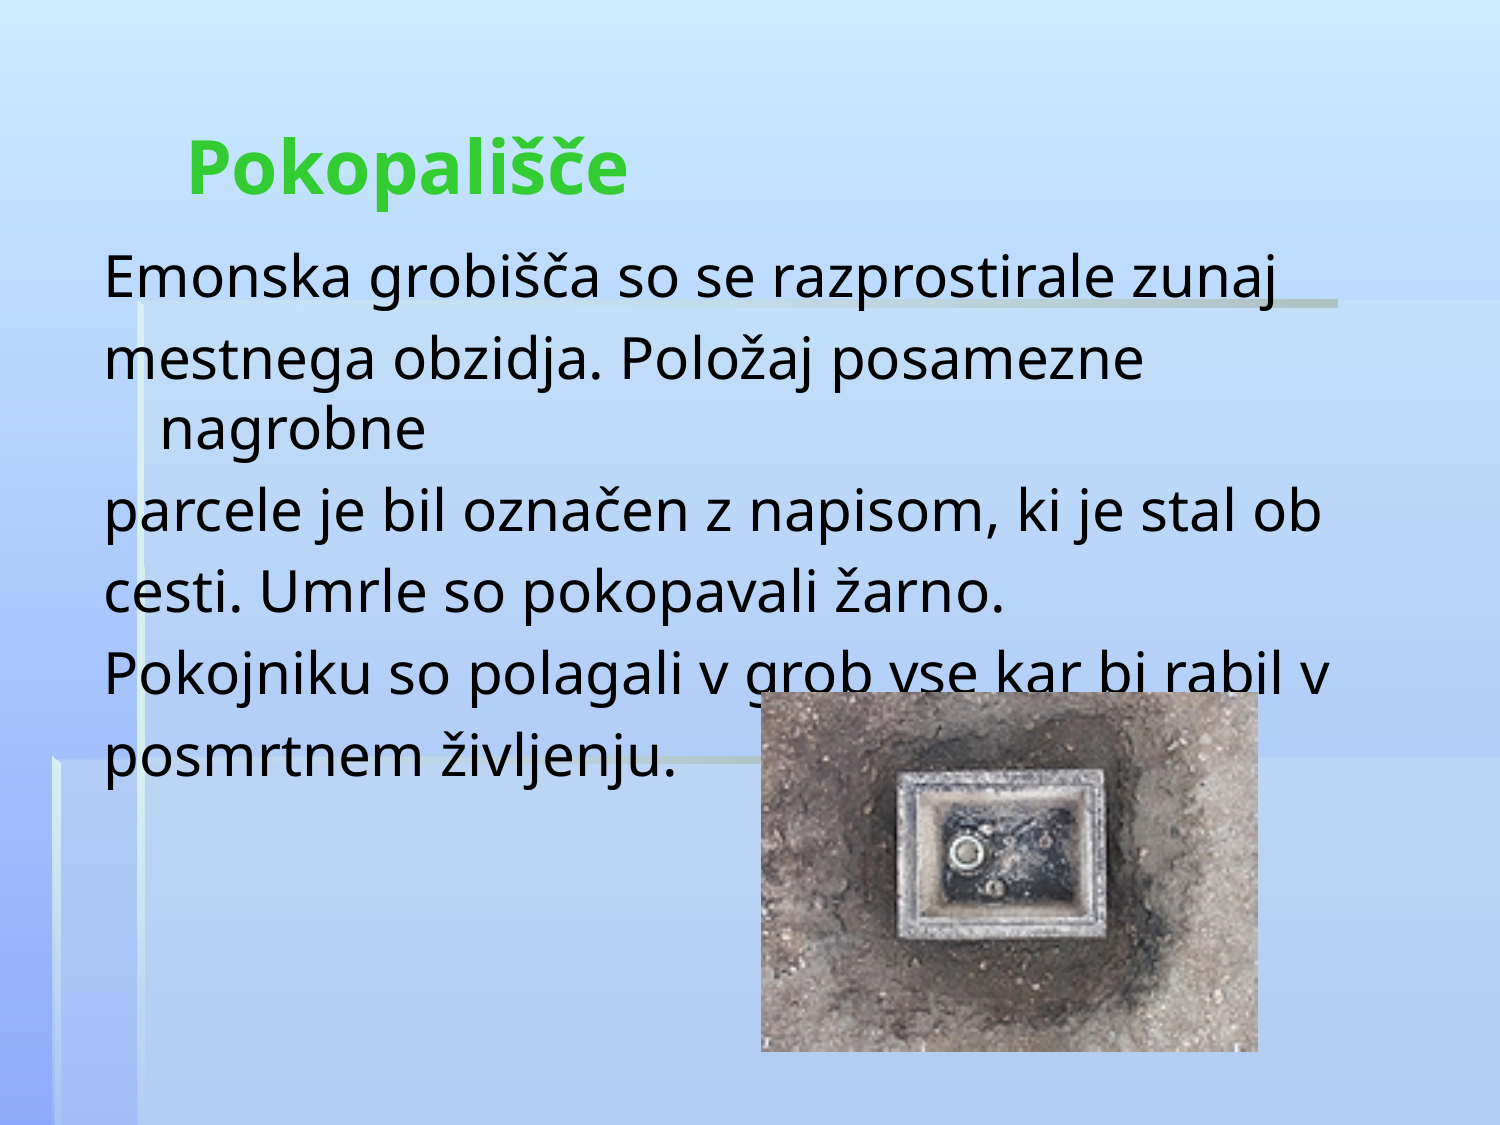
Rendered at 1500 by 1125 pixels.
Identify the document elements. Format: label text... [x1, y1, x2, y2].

list Emonska grobišča so se razprostirale zunaj mestnega obzidja. Položaj posamezne nagrobne parcele je bil označen z napisom, ki je stal ob cesti. Umrle so pokopavali žarno. Pokojniku so polagali v grob vse kar bi rabil v posmrtnem življenju. [88, 231, 1403, 1059]
title Pokopališče [75, 40, 1451, 275]
picture [761, 692, 1258, 1053]
